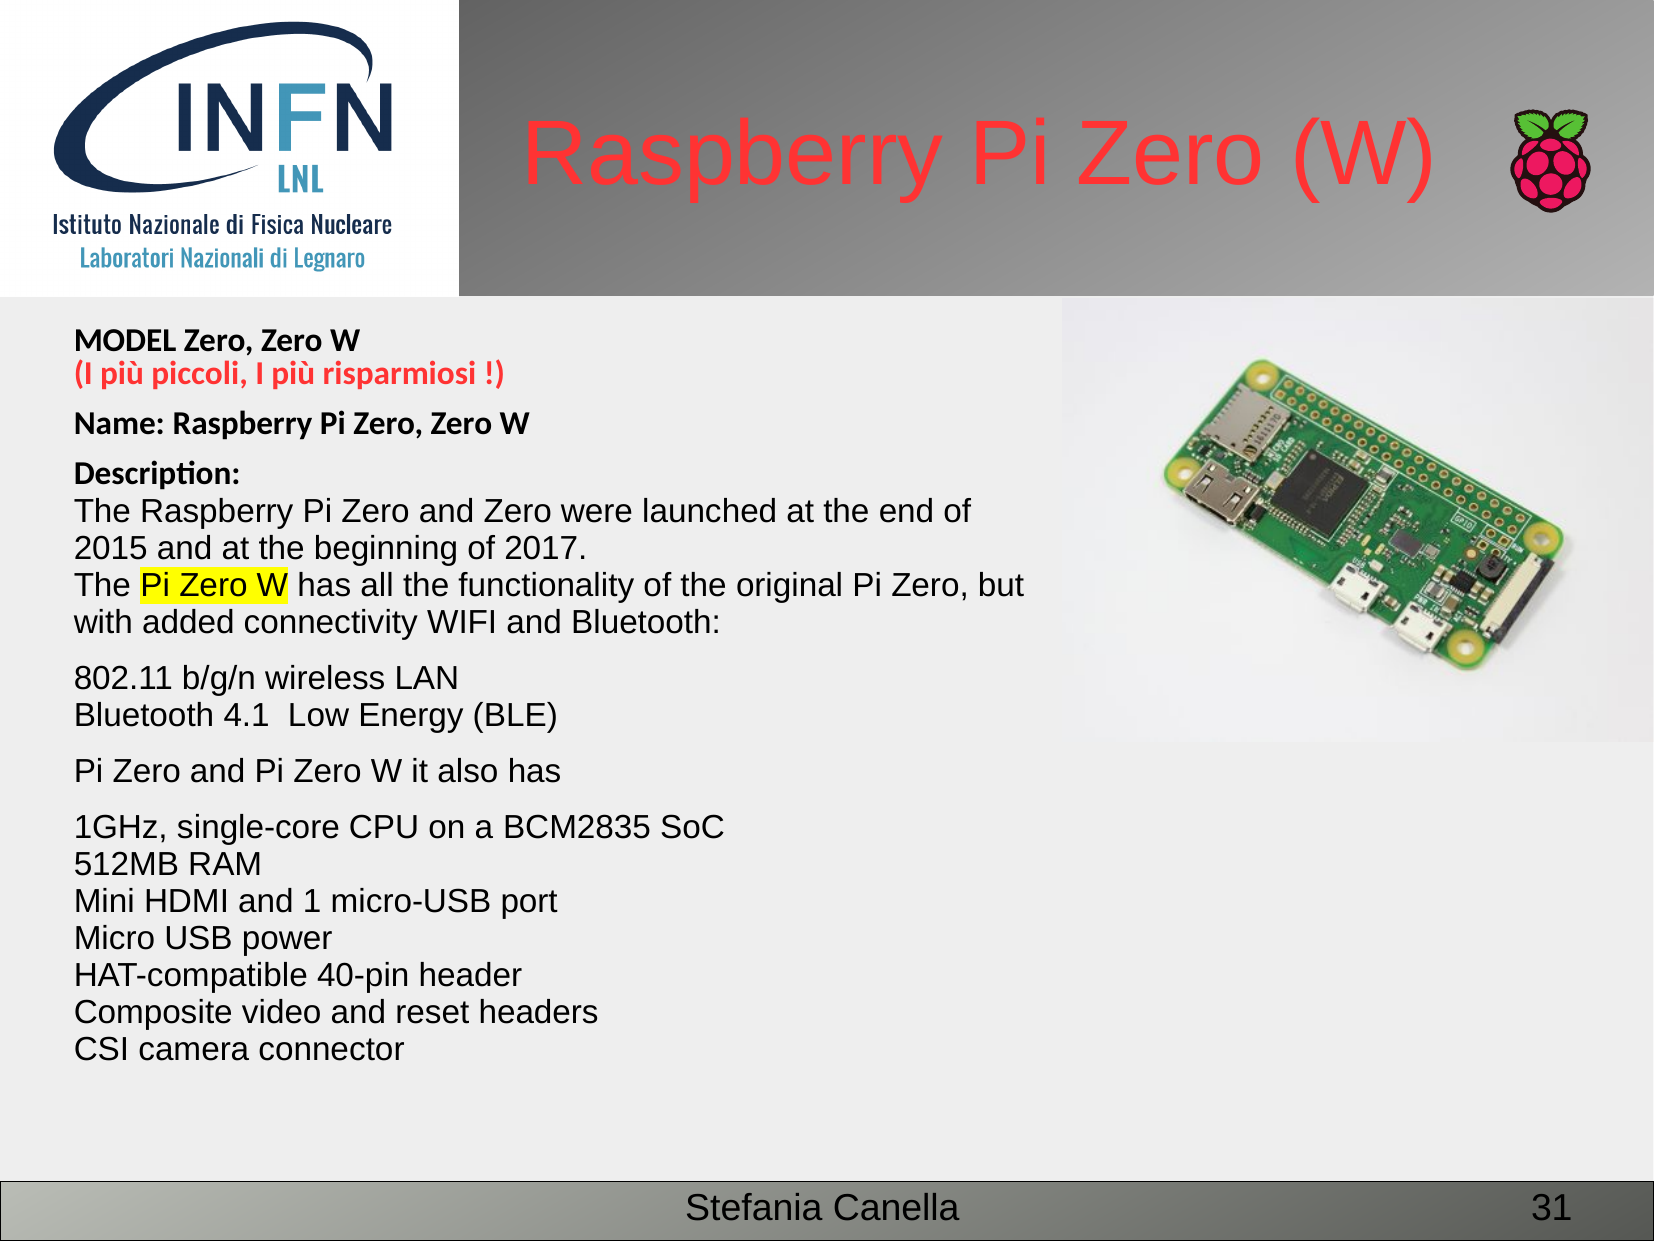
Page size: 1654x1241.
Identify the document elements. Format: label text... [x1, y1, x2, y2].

text_box [0, 1181, 670, 1241]
picture [1062, 298, 1654, 742]
text_box [459, 0, 1654, 296]
text_box MODEL Zero, Zero W (I più piccoli, I più risparmiosi !) Name: Raspberry Pi Zero, Zero W Description: The Raspberry Pi Zero and Zero were launched at the end of 2015 and at the beginning of 2017. The Pi Zero W has all the functionality of the original Pi Zero, but with added connectivity WIFI and Bluetooth: 802.11 b/g/n wireless LAN Bluetooth 4.1 Low Energy (BLE) Pi Zero and Pi Zero W it also has 1GHz, single-core CPU on a BCM2835 SoC 512MB RAM Mini HDMI and 1 micro-USB port Micro USB power HAT-compatible 40-pin header Composite video and reset headers CSI camera connector [59, 318, 1063, 1168]
text_box 34 [1516, 1178, 1654, 1241]
picture [0, 0, 459, 297]
text_box Stefania Canella [670, 1178, 984, 1241]
title Raspberry Pi Zero (W) [459, 49, 1571, 257]
text_box [984, 1181, 1516, 1241]
